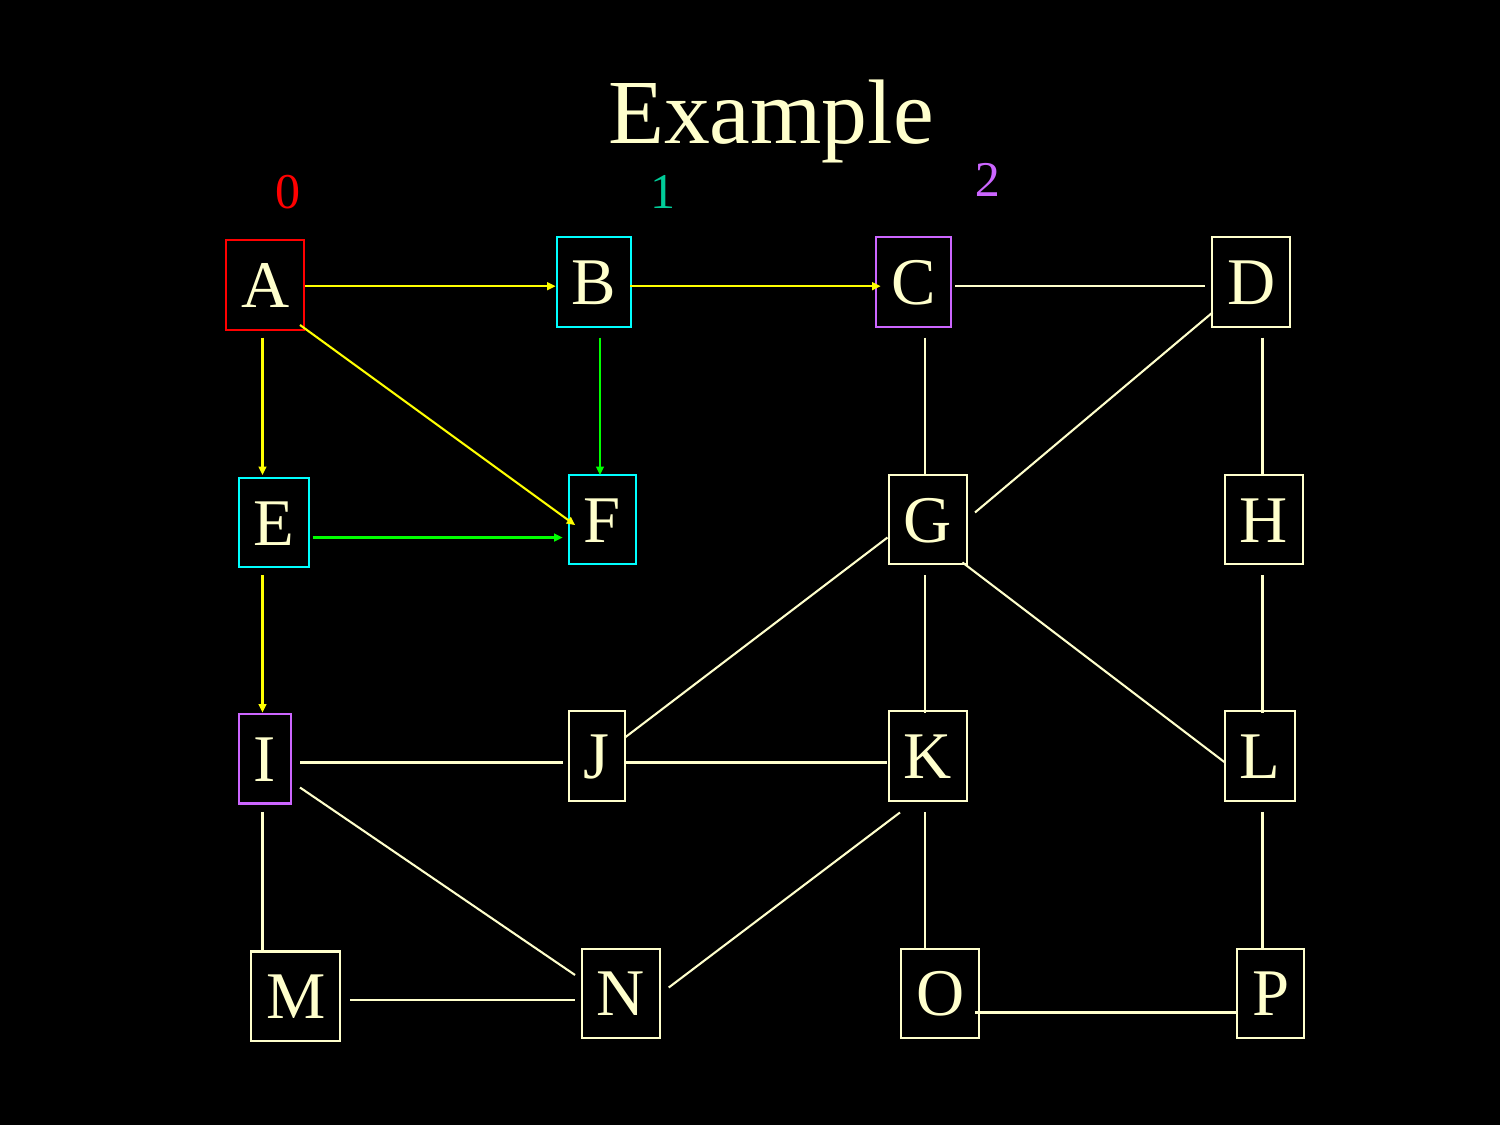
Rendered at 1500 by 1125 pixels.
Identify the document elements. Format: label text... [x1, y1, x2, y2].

text_box 1 [635, 156, 690, 228]
text_box F [569, 474, 636, 565]
text_box L [1224, 711, 1296, 801]
text_box P [1237, 948, 1305, 1039]
title Example [42, 37, 1500, 188]
text_box J [569, 711, 625, 801]
text_box M [251, 951, 341, 1042]
text_box C [876, 237, 951, 327]
text_box B [556, 237, 632, 327]
text_box K [888, 711, 967, 801]
text_box A [226, 240, 305, 330]
text_box E [238, 477, 310, 568]
text_box 0 [260, 156, 315, 228]
text_box G [888, 474, 967, 565]
text_box 2 [960, 144, 1015, 215]
text_box I [238, 713, 291, 804]
text_box O [901, 948, 980, 1039]
text_box H [1224, 474, 1303, 565]
text_box N [581, 948, 660, 1039]
text_box D [1212, 237, 1291, 327]
